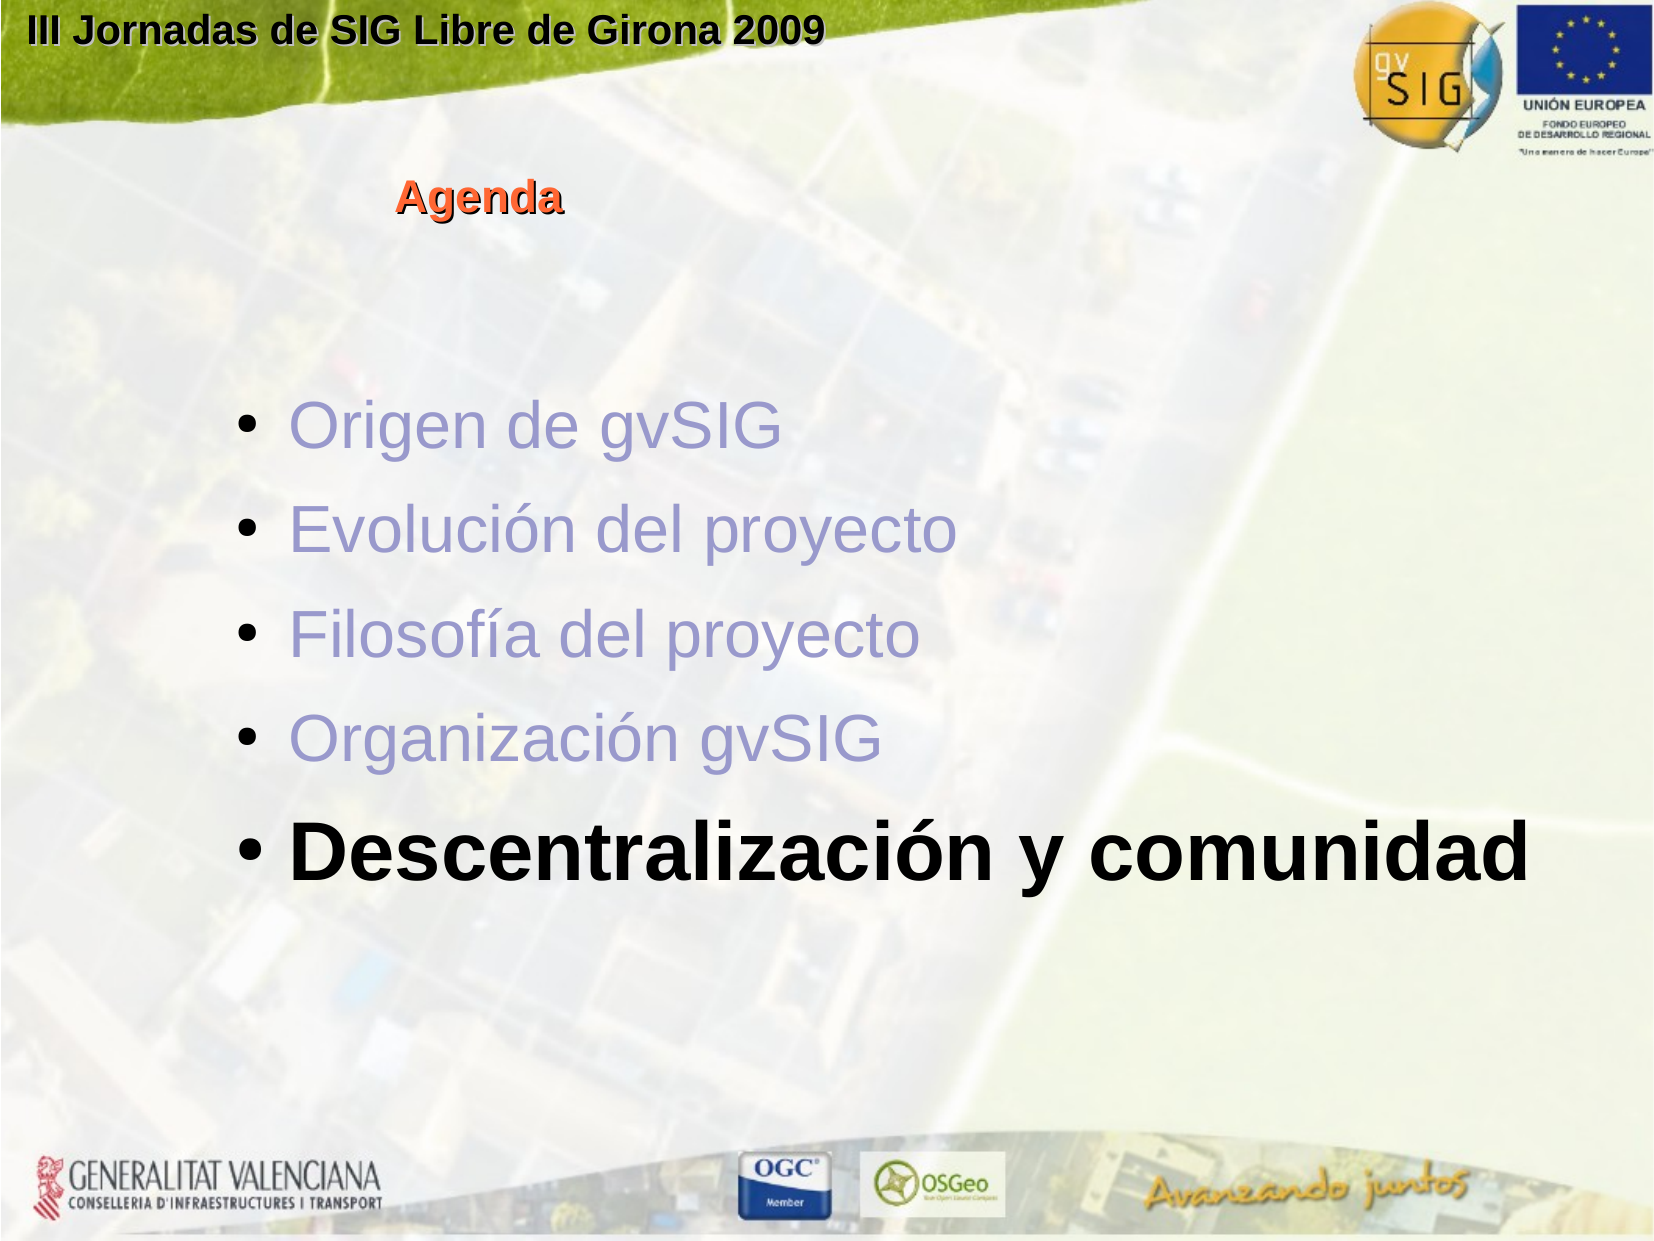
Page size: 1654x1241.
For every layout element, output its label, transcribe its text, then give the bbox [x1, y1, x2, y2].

list Origen de gvSIG Evolución del proyecto Filosofía del proyecto Organización gvSIG Descentralización y comunidad [217, 388, 1534, 1080]
text_box Agenda [380, 163, 578, 231]
picture [1, 0, 1654, 1241]
